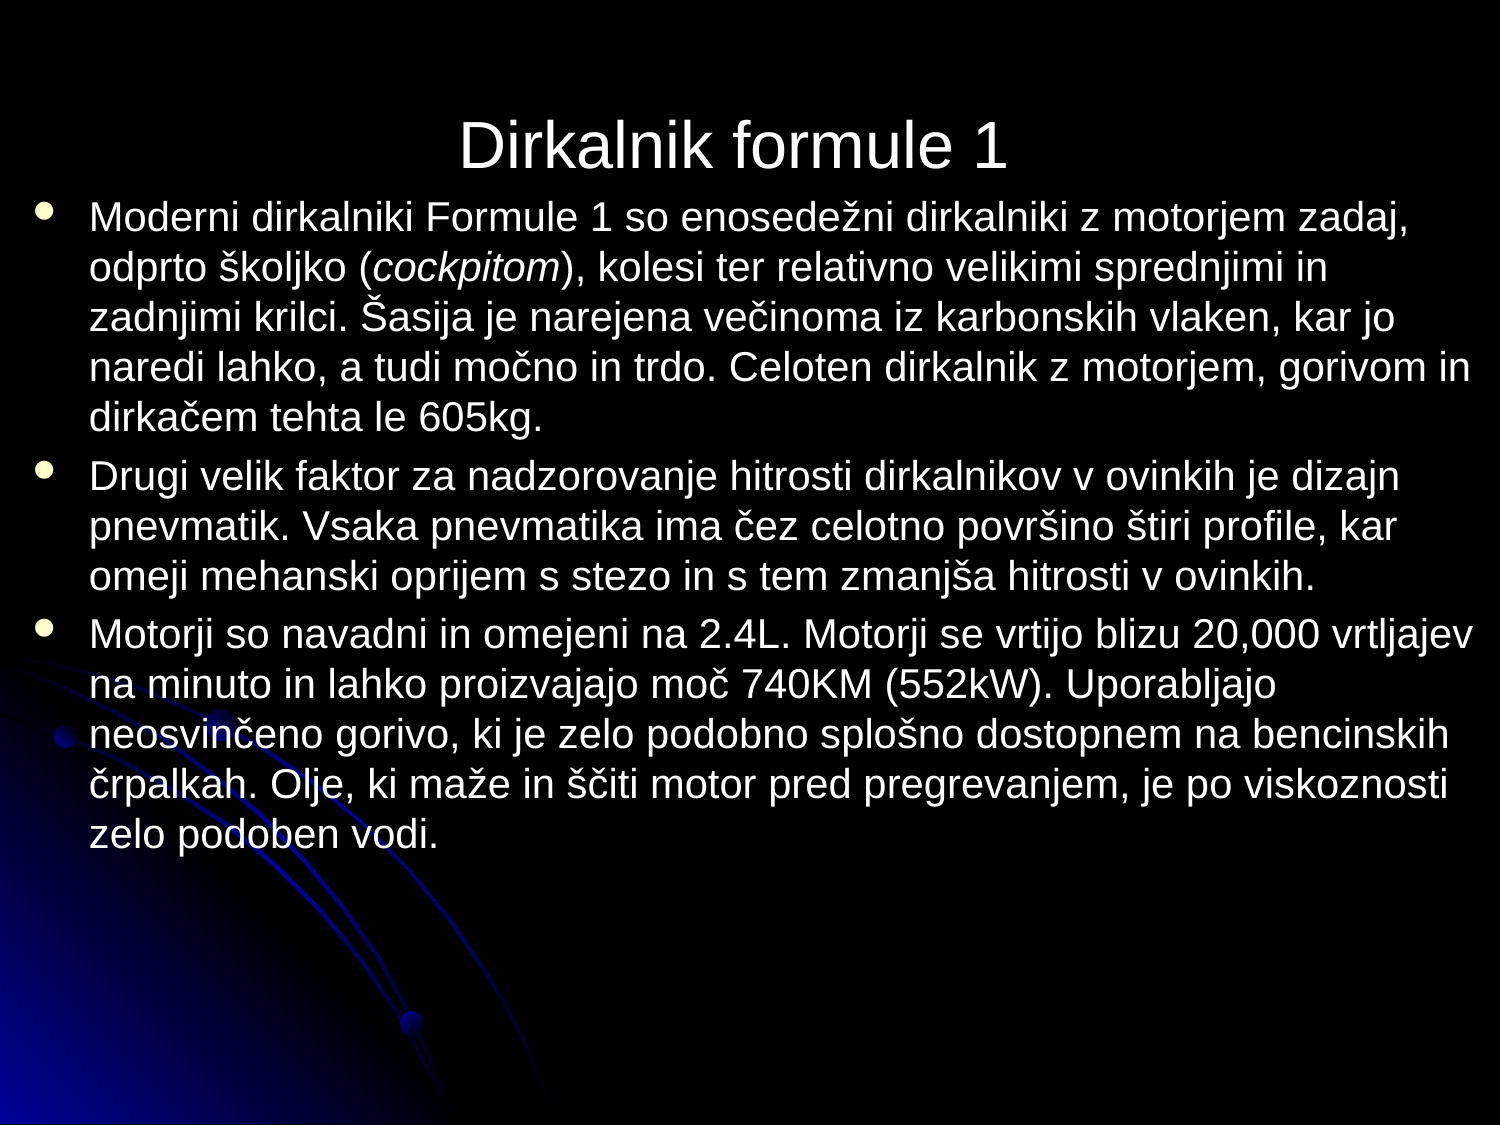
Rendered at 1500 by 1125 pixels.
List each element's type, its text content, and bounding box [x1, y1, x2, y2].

list Dirkalnik formule 1 Moderni dirkalniki Formule 1 so enosedežni dirkalniki z motorjem zadaj, odprto školjko (cockpitom), kolesi ter relativno velikimi sprednjimi in zadnjimi krilci. Šasija je narejena večinoma iz karbonskih vlaken, kar jo naredi lahko, a tudi močno in trdo. Celoten dirkalnik z motorjem, gorivom in dirkačem tehta le 605kg. Drugi velik faktor za nadzorovanje hitrosti dirkalnikov v ovinkih je dizajn pnevmatik. Vsaka pnevmatika ima čez celotno površino štiri profile, kar omeji mehanski oprijem s stezo in s tem zmanjša hitrosti v ovinkih. Motorji so navadni in omejeni na 2.4L. Motorji se vrtijo blizu 20,000 vrtljajev na minuto in lahko proizvajajo moč 740KM (552kW). Uporabljajo neosvinčeno gorivo, ki je zelo podobno splošno dostopnem na bencinskih črpalkah. Olje, ki maže in ščiti motor pred pregrevanjem, je po viskoznosti zelo podoben vodi. [17, 31, 1500, 1094]
